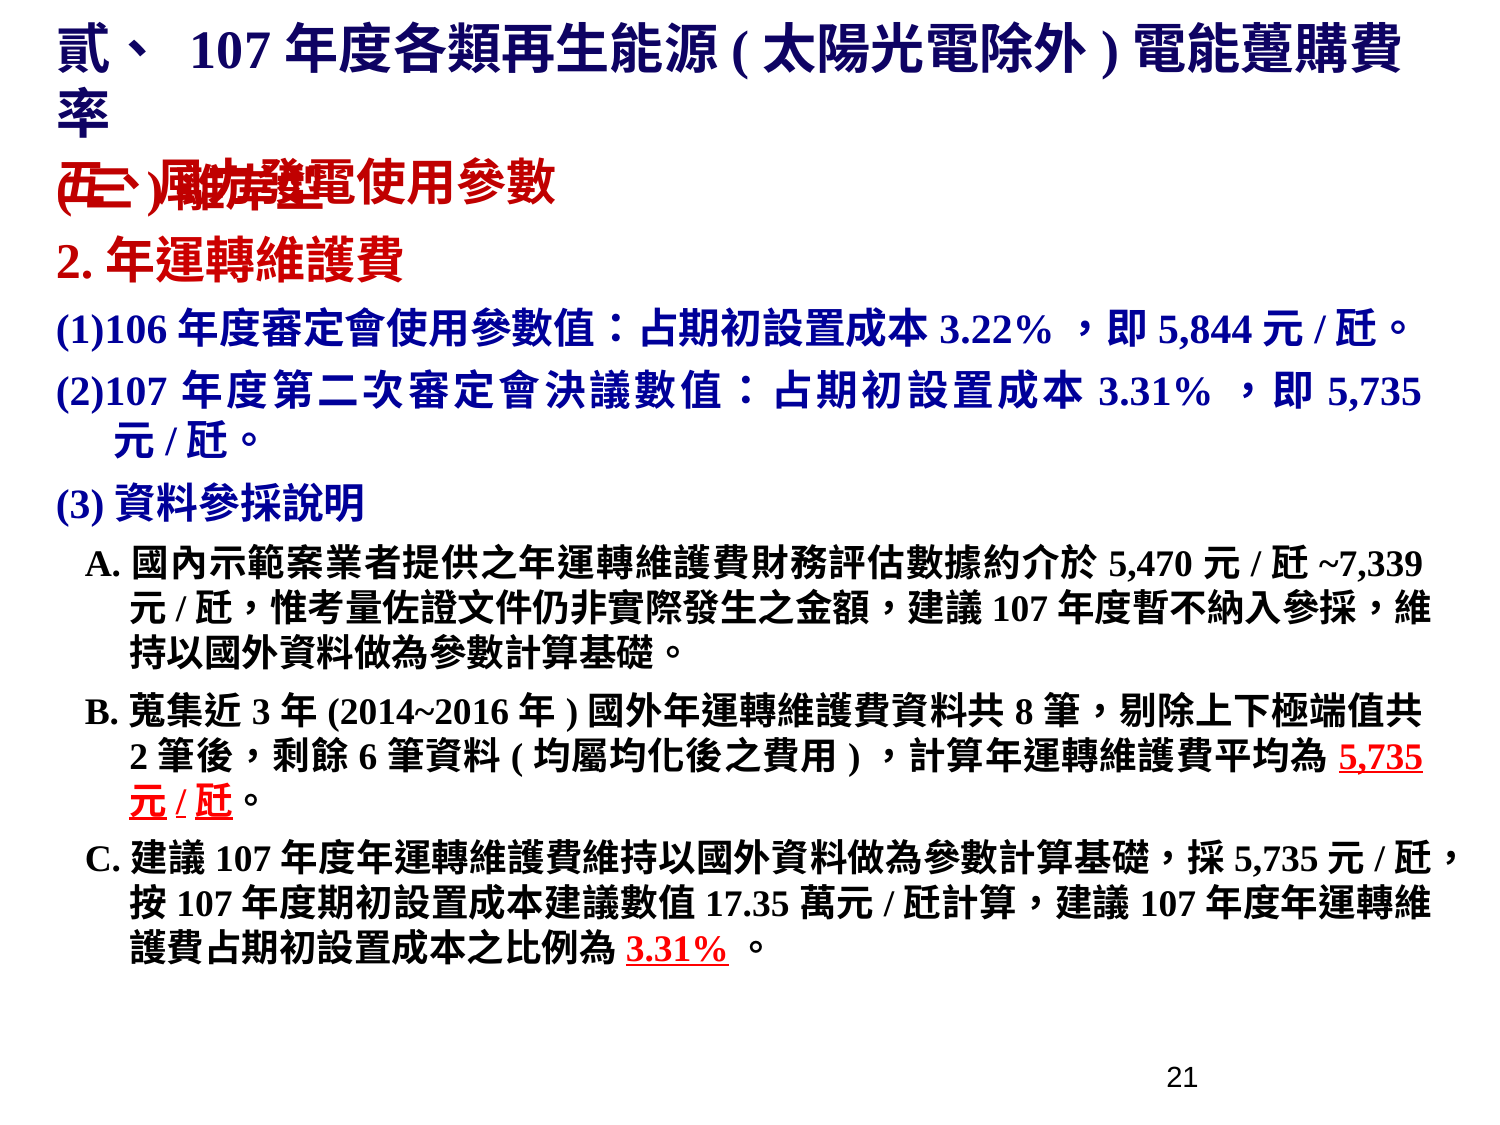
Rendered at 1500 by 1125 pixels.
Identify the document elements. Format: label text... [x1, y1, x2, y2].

text_box 貳、 107年度各類再生能源(太陽光電除外)電能躉購費率 五、風力發電使用參數 [41, 7, 1459, 173]
text_box (三)離岸型 2.年運轉維護費 (1)106年度審定會使用參數值：占期初設置成本3.22%，即5,844元/瓩。 (2)107年度第二次審定會決議數值：占期初設置成本3.31%，即5,735元/瓩。 (3)資料參採說明 A.國內示範案業者提供之年運轉維護費財務評估數據約介於5,470元/瓩~7,339元/瓩，惟考量佐證文件仍非實際發生之金額，建議107年度暫不納入參採，維持以國外資料做為參數計算基礎。 B.蒐集近3年(2014~2016年)國外年運轉維護費資料共8筆，剔除上下極端值共2筆後，剩餘6筆資料(均屬均化後之費用)，計算年運轉維護費平均為5,735元/瓩。 C.建議107年度年運轉維護費維持以國外資料做為參數計算基礎，採5,735元/瓩，按107年度期初設置成本建議數值17.35萬元/瓩計算，建議107年度年運轉維護費占期初設置成本之比例為3.31%。 [41, 173, 1447, 977]
text_box <編號> [1151, 1051, 1500, 1125]
